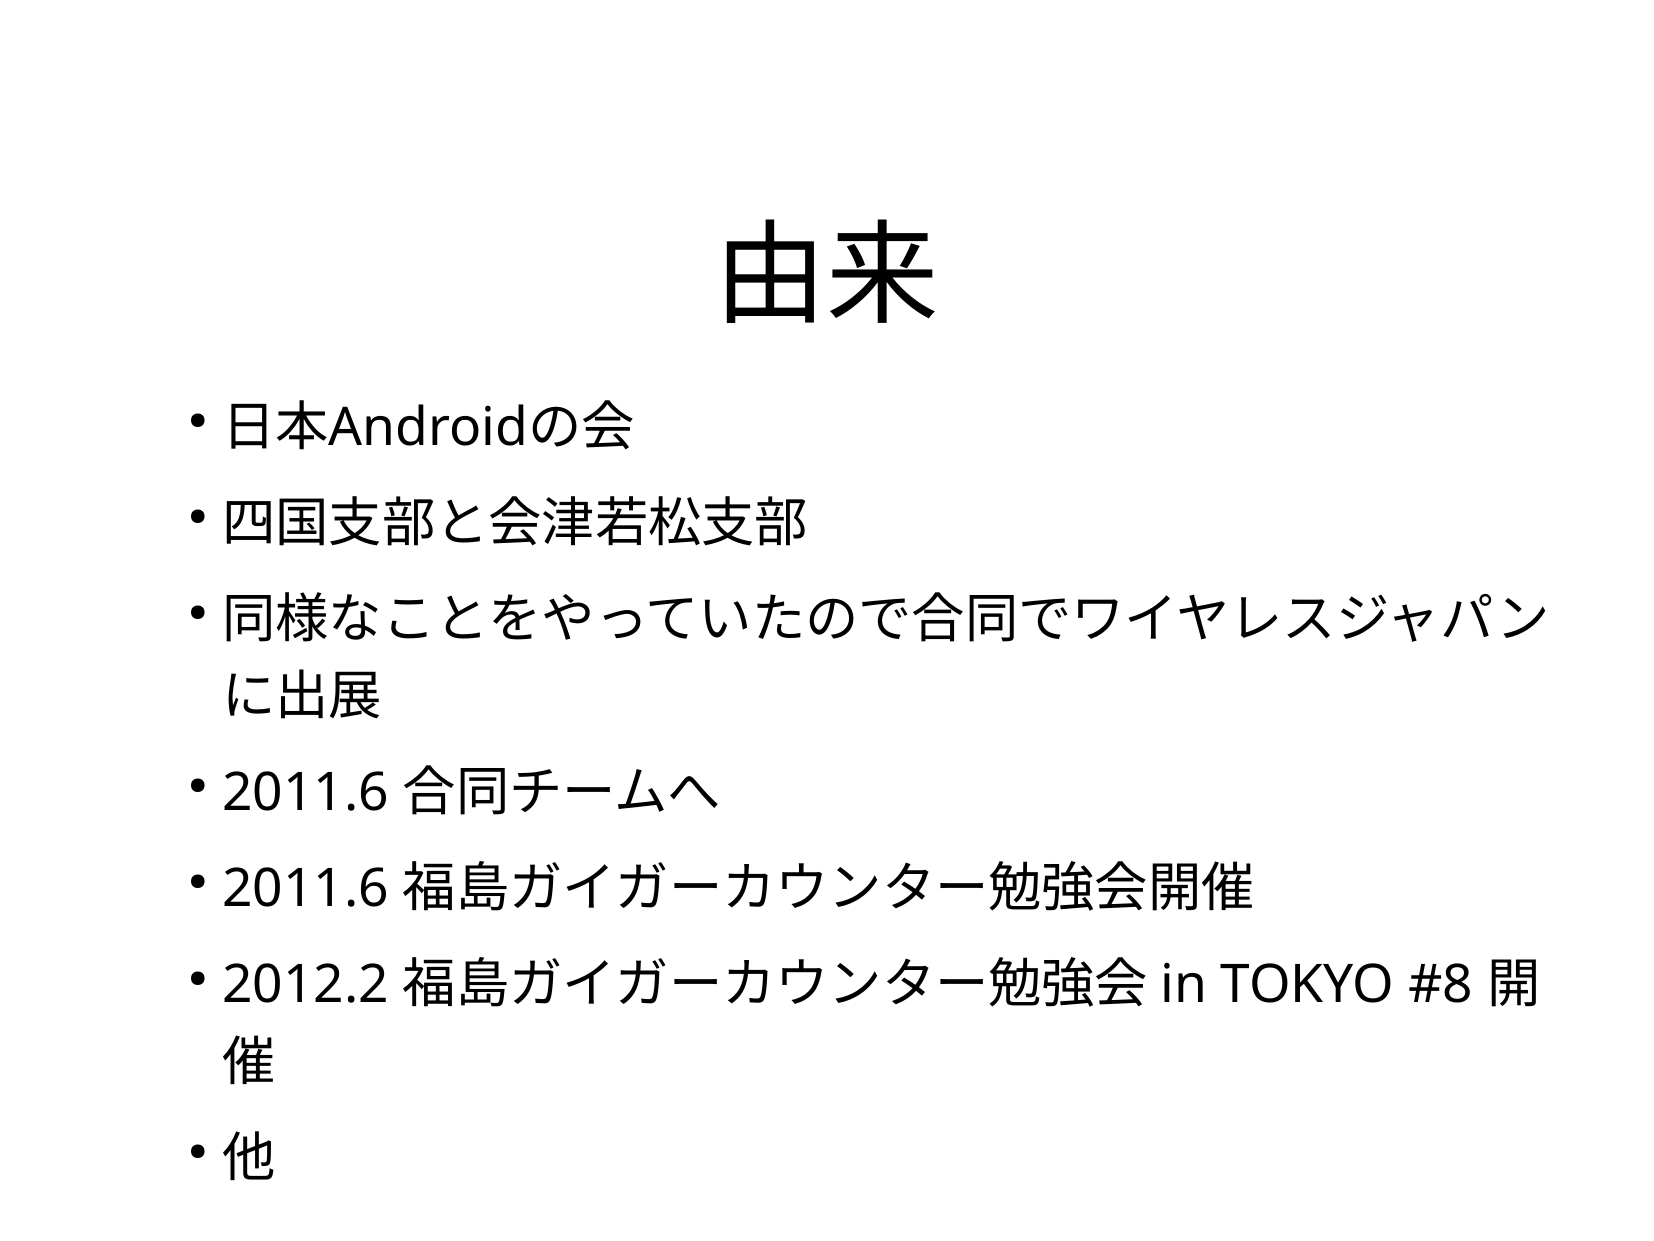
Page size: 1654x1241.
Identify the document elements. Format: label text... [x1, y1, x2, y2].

list 日本Androidの会 四国支部と会津若松支部 同様なことをやっていたので合同でワイヤレスジャパンに出展 2011.6 合同チームへ 2011.6 福島ガイガーカウンター勉強会開催 2012.2 福島ガイガーカウンター勉強会 in TOKYO #8 開催 他 [177, 383, 1571, 1203]
title 由来 [82, 161, 1571, 369]
